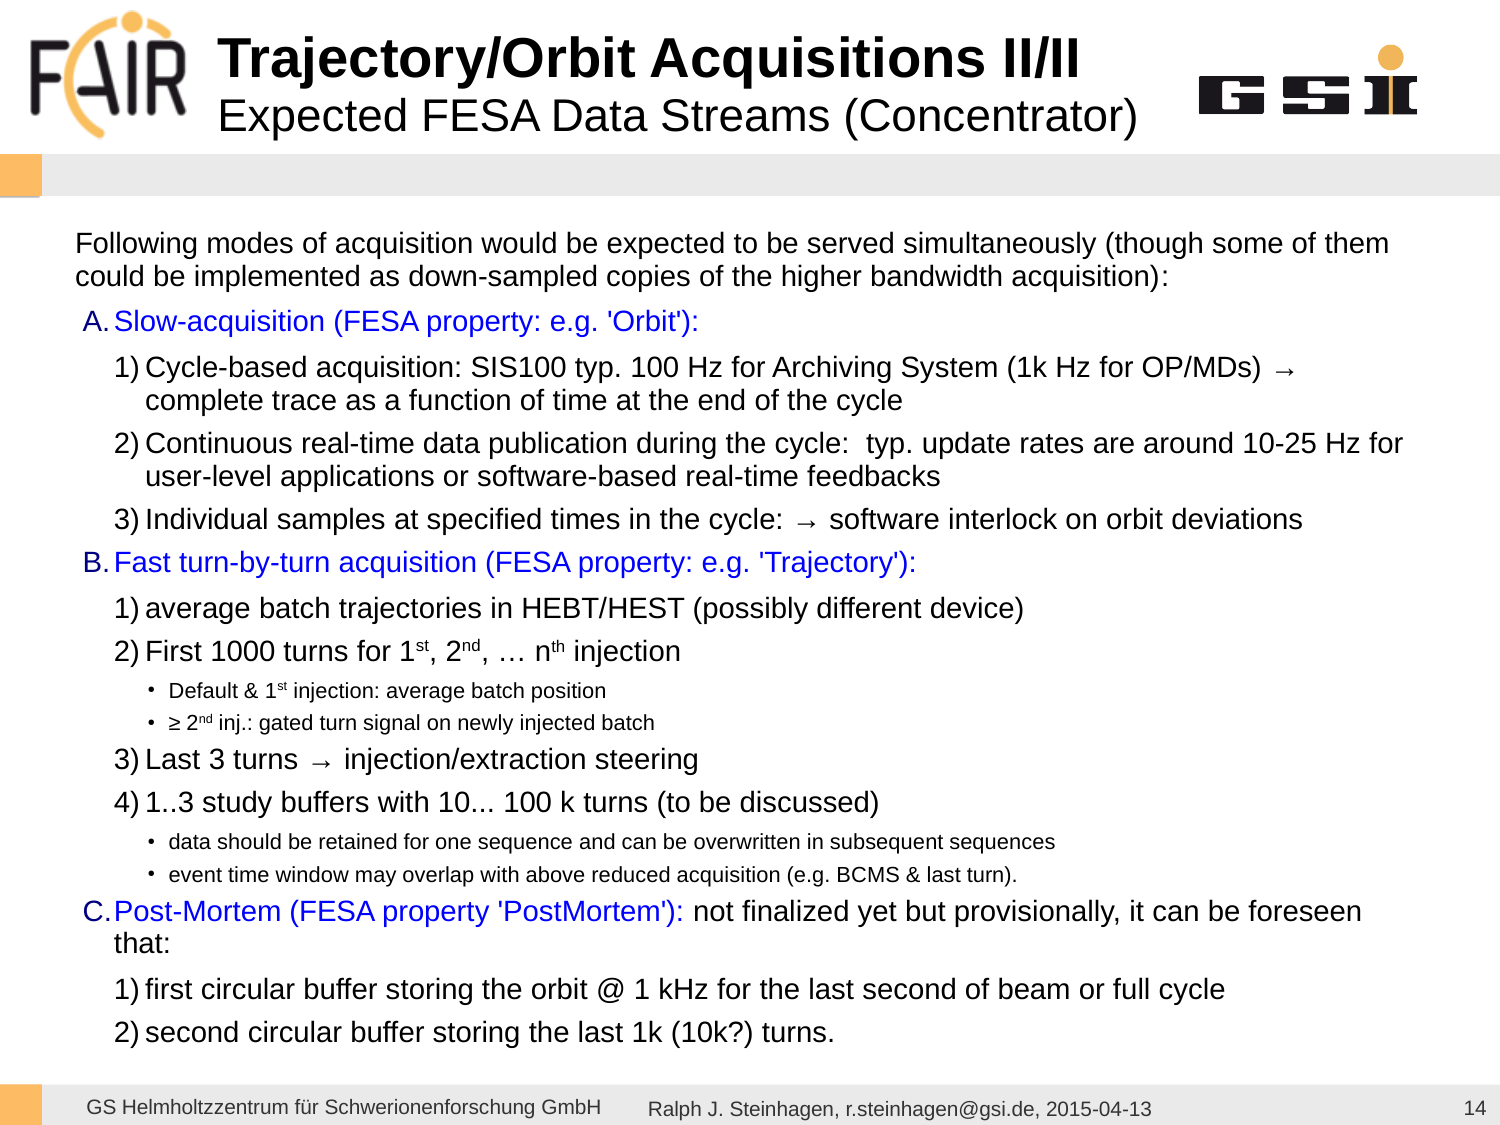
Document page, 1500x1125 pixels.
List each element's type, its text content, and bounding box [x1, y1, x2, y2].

title Trajectory/Orbit Acquisitions II/II Expected FESA Data Streams (Concentrator) [217, 1, 1158, 167]
list Following modes of acquisition would be expected to be served simultaneously (though some of them could be implemented as down-sampled copies of the higher bandwidth acquisition): Slow-acquisition (FESA property: e.g. 'Orbit'): Cycle-based acquisition: SIS100 typ. 100 Hz for Archiving System (1k Hz for OP/MDs) → complete trace as a function of time at the end of the cycle Continuous real-time data publication during the cycle: typ. update rates are around 10-25 Hz for user-level applications or software-based real-time feedbacks Individual samples at specified times in the cycle: → software interlock on orbit deviations Fast turn-by-turn acquisition (FESA property: e.g. 'Trajectory'): average batch trajectories in HEBT/HEST (possibly different device) First 1000 turns for 1st, 2nd, … nth injection Default & 1st injection: average batch position ≥ 2nd inj.: gated turn signal on newly injected batch Last 3 turns → injection/extraction steering 1..3 study buffers with 10... 100 k turns (to be discussed) data should be retained for one sequence and can be overwritten in subsequent sequences event time window may overlap with above reduced acquisition (e.g. BCMS & last turn). Post-Mortem (FESA property 'PostMortem'): not finalized yet but provisionally, it can be foreseen that: first circular buffer storing the orbit @ 1 kHz for the last second of beam or full cycle second circular buffer storing the last 1k (10k?) turns. [75, 226, 1425, 1050]
picture [1197, 42, 1419, 117]
picture [30, 9, 187, 141]
